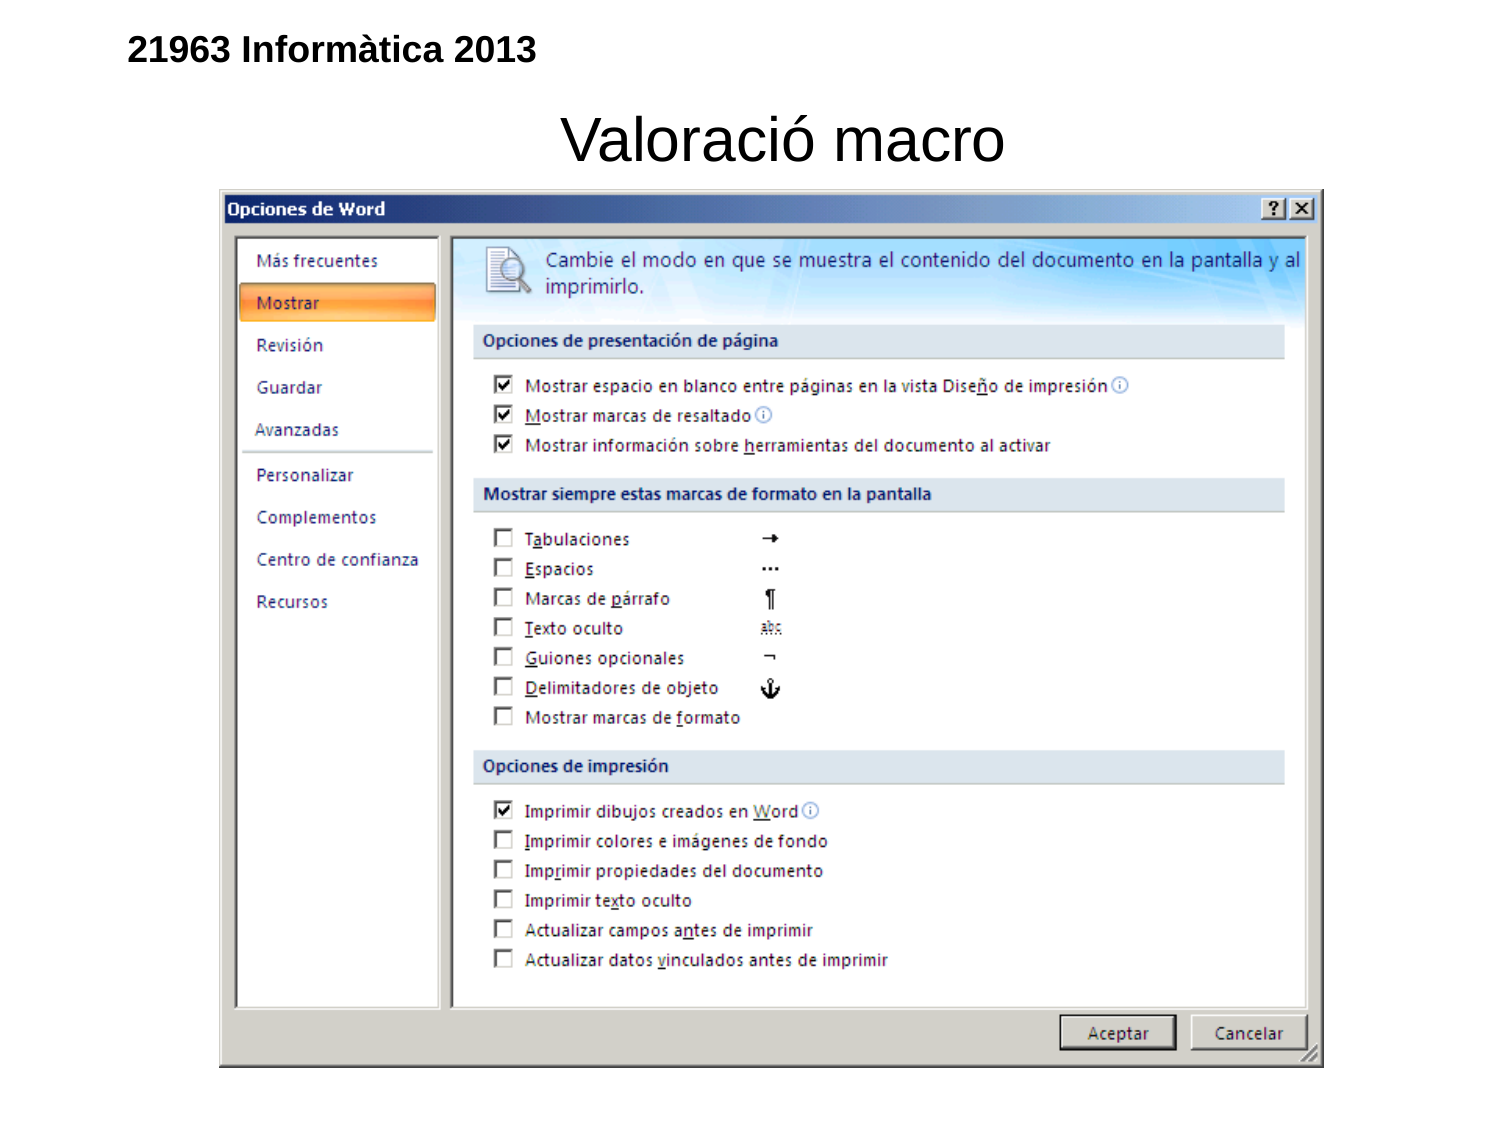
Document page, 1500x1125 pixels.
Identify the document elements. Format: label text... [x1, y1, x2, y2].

picture [219, 189, 1324, 1068]
text_box 21963 Informàtica 2013 [112, 20, 1388, 85]
text_box Valoració macro [112, 83, 1456, 172]
